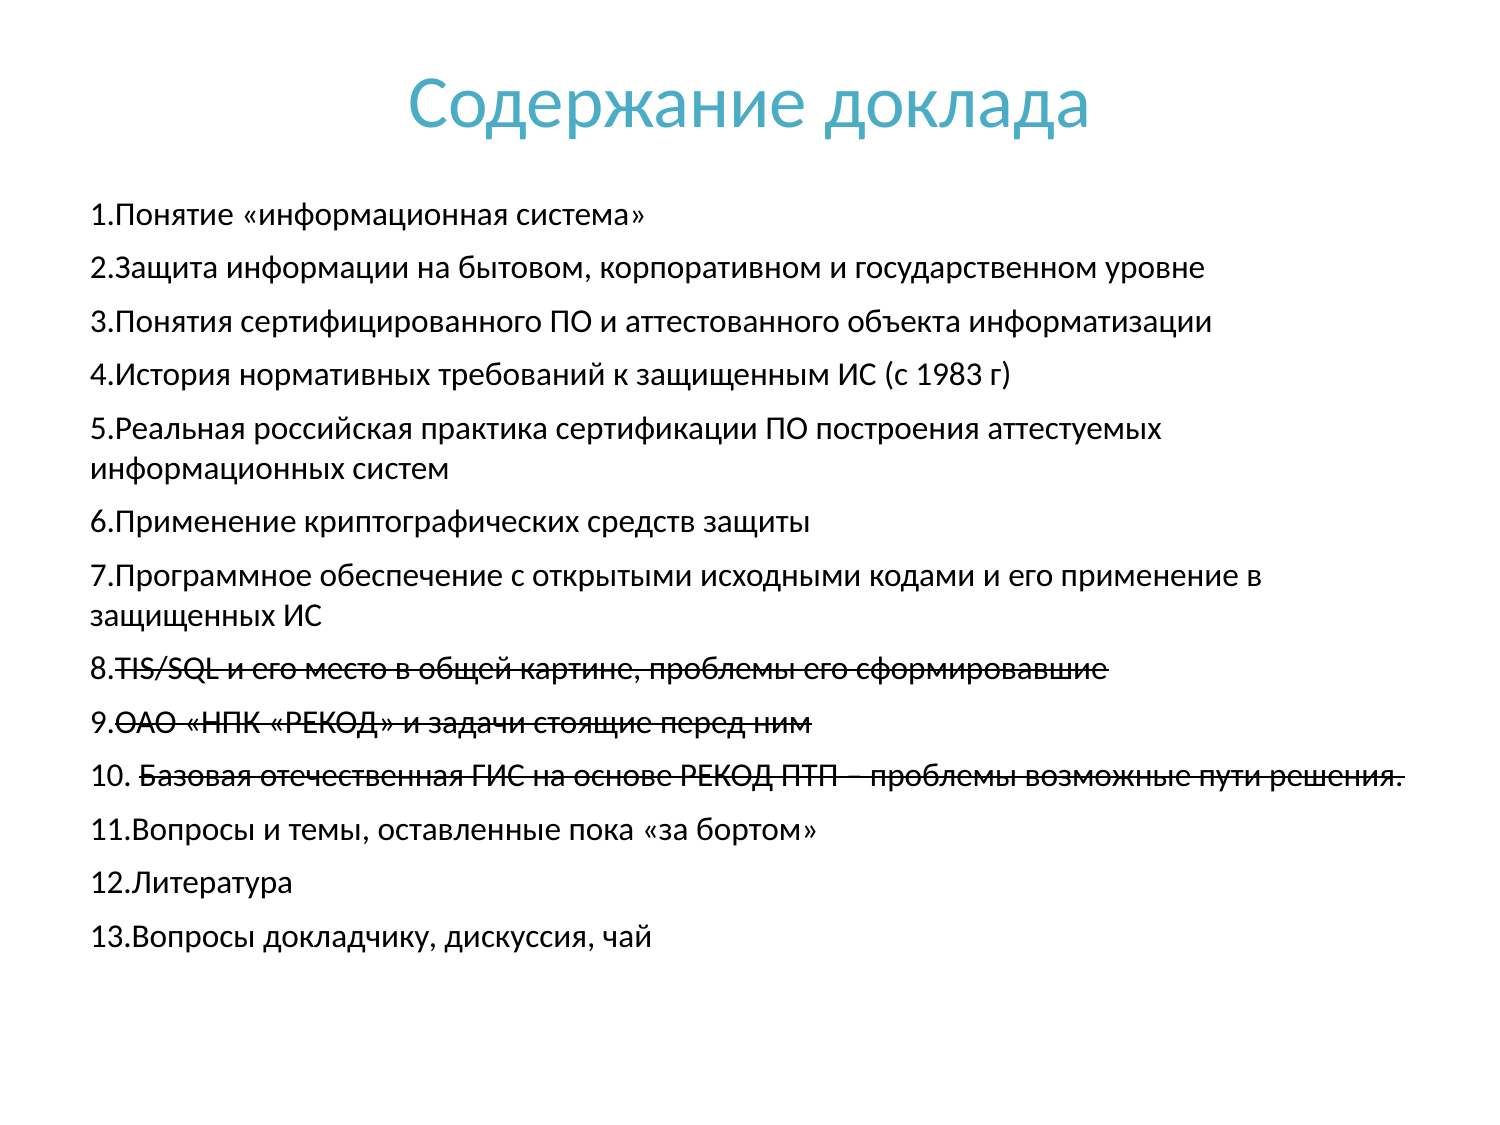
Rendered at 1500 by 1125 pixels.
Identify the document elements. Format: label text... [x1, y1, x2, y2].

title Содержание доклада [75, 45, 1425, 184]
list Понятие «информационная система» Защита информации на бытовом, корпоративном и государственном уровне Понятия сертифицированного ПО и аттестованного объекта информатизации История нормативных требований к защищенным ИС (с 1983 г) Реальная российская практика сертификации ПО построения аттестуемых информационных систем Применение криптографических средств защиты Программное обеспечение с открытыми исходными кодами и его применение в защищенных ИС TIS/SQL и его место в общей картине, проблемы его сформировавшие ОАО «НПК «РЕКОД» и задачи стоящие перед ним Базовая отечественная ГИС на основе РЕКОД ПТП – проблемы возможные пути решения. Вопросы и темы, оставленные пока «за бортом» Литература Вопросы докладчику, дискуссия, чай [75, 184, 1425, 1005]
